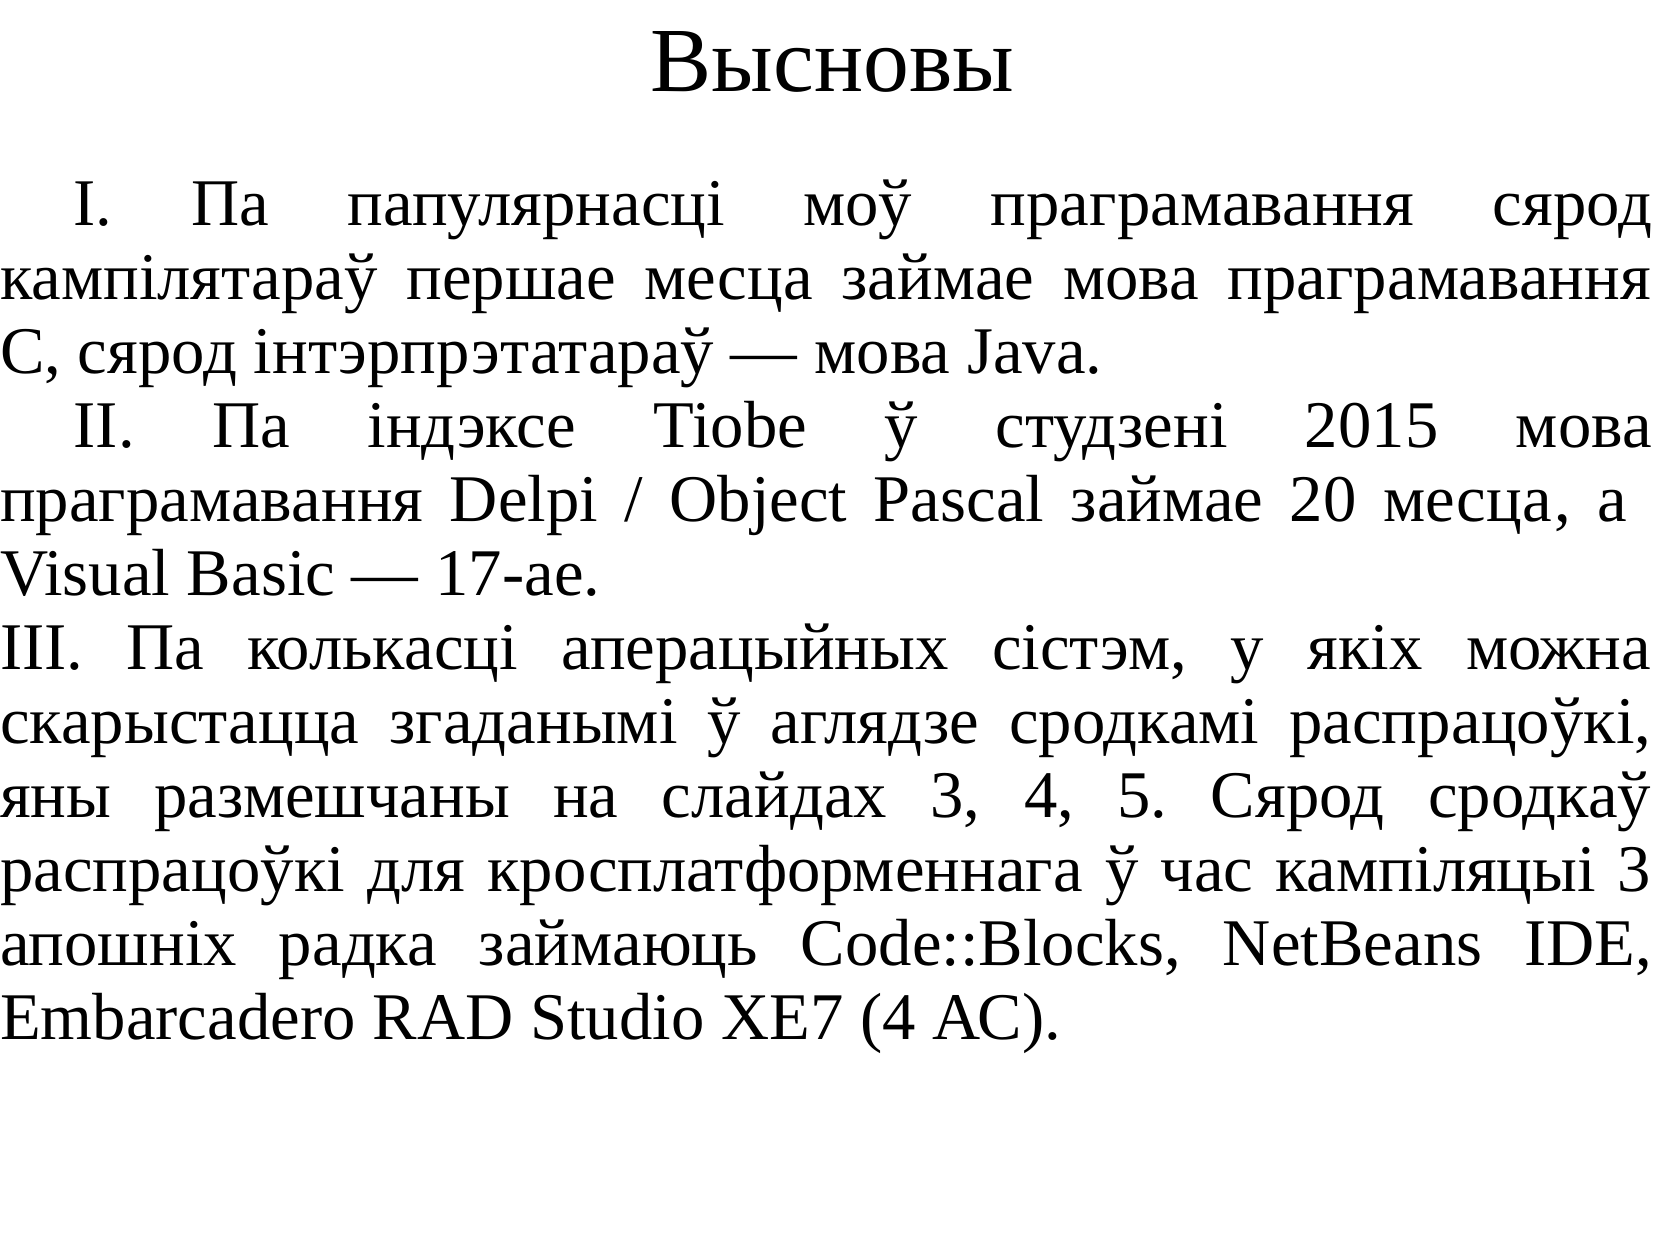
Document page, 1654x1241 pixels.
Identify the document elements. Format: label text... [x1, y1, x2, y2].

title Высновы [88, 0, 1577, 118]
subtitle І. Па папулярнасці моў праграмавання сярод кампілятараў першае месца займае мова праграмавання C, сярод інтэрпрэтатараў ― мова Java. ІІ. Па індэксе Tiobe ў студзені 2015 мова праграмавання Delpi / Object Pascal займае 20 месца, а Visual Basic ― 17-ае. ІІІ. Па колькасці аперацыйных сістэм, у якіх можна скарыстацца згаданымі ў аглядзе сродкамі распрацоўкі, яны размешчаны на слайдах 3, 4, 5. Сярод сродкаў распрацоўкі для кросплатформеннага ў час кампіляцыі 3 апошніх радка займаюць Code::Blocks, NetBeans IDE, Embarcadero RAD Studio XE7 (4 АС). [0, 118, 1654, 1241]
